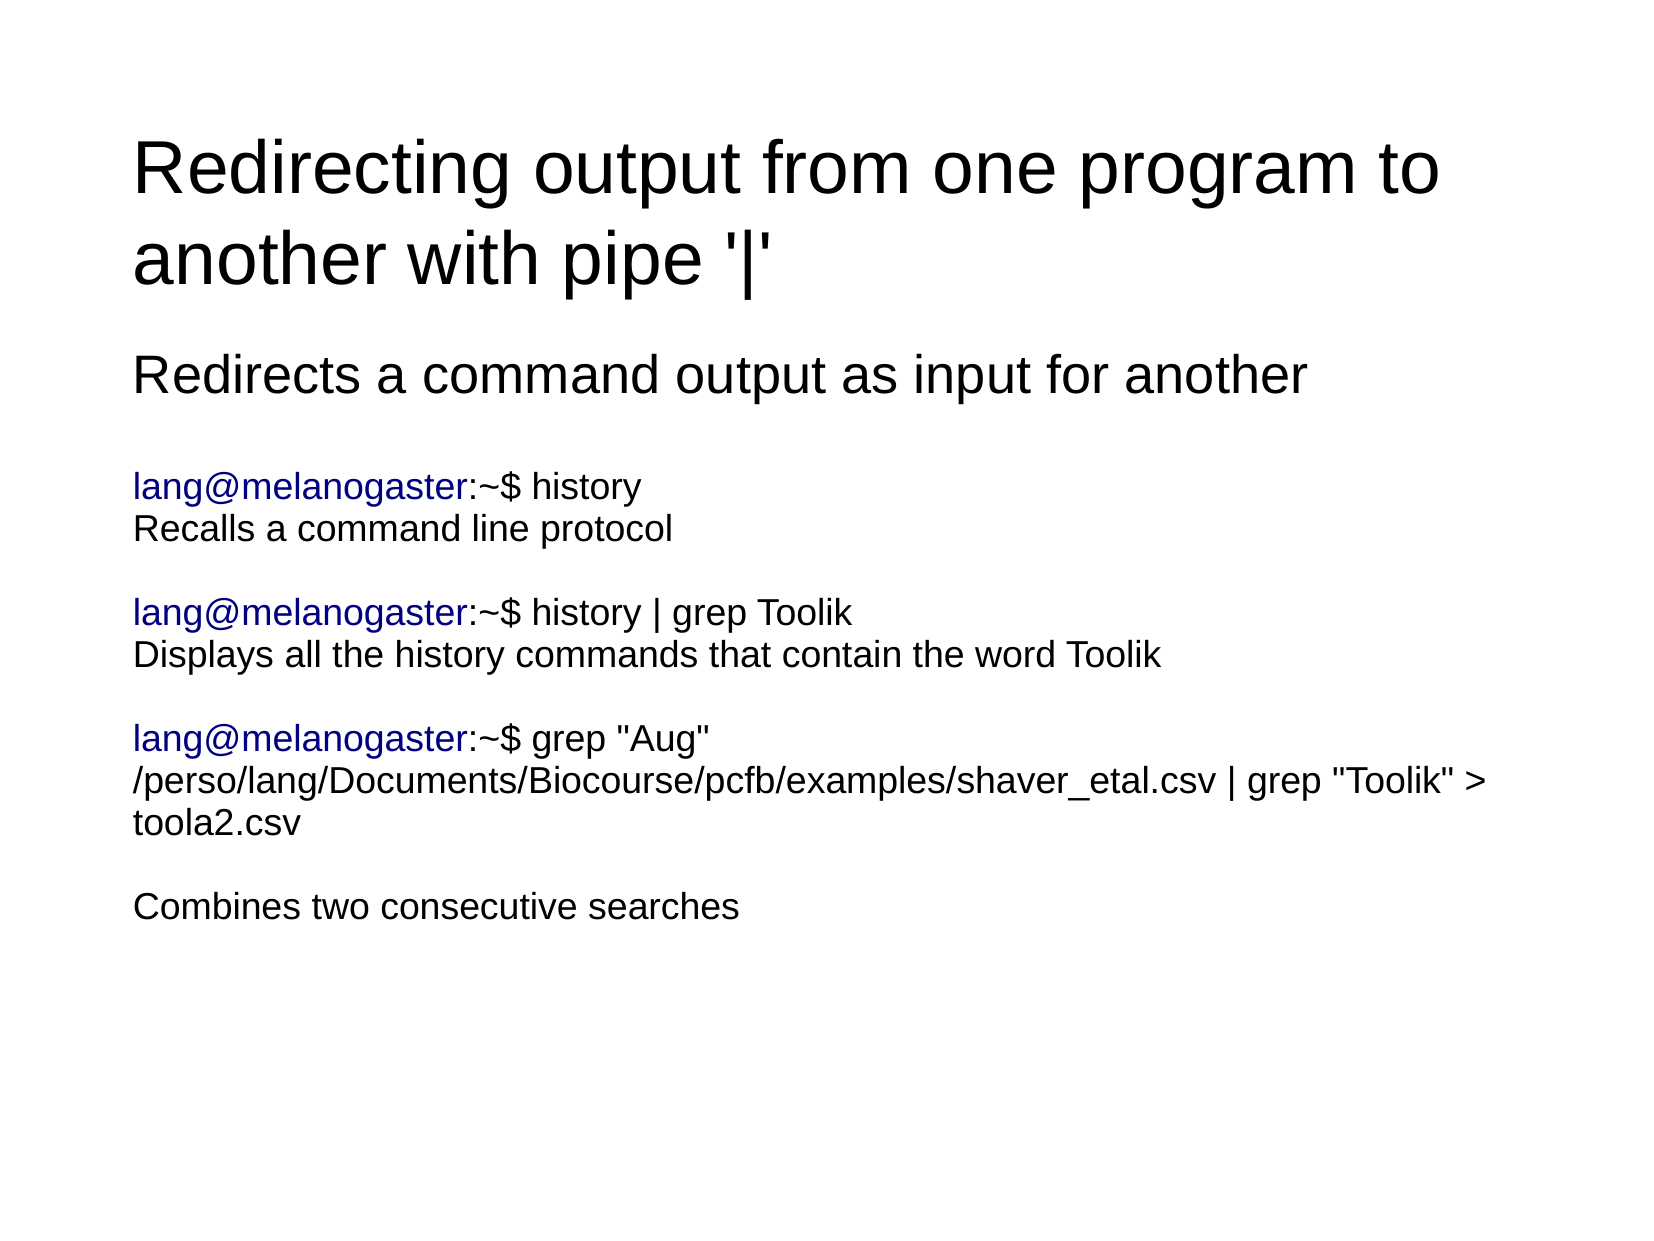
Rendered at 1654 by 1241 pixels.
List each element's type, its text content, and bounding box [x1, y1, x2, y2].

text_box Redirecting output from one program to another with pipe '|' Redirects a command output as input for another lang@melanogaster:~$ history Recalls a command line protocol lang@melanogaster:~$ history | grep Toolik Displays all the history commands that contain the word Toolik lang@melanogaster:~$ grep "Aug" /perso/lang/Documents/Biocourse/pcfb/examples/shaver_etal.csv | grep "Toolik" > toola2.csv Combines two consecutive searches [118, 118, 1625, 1080]
